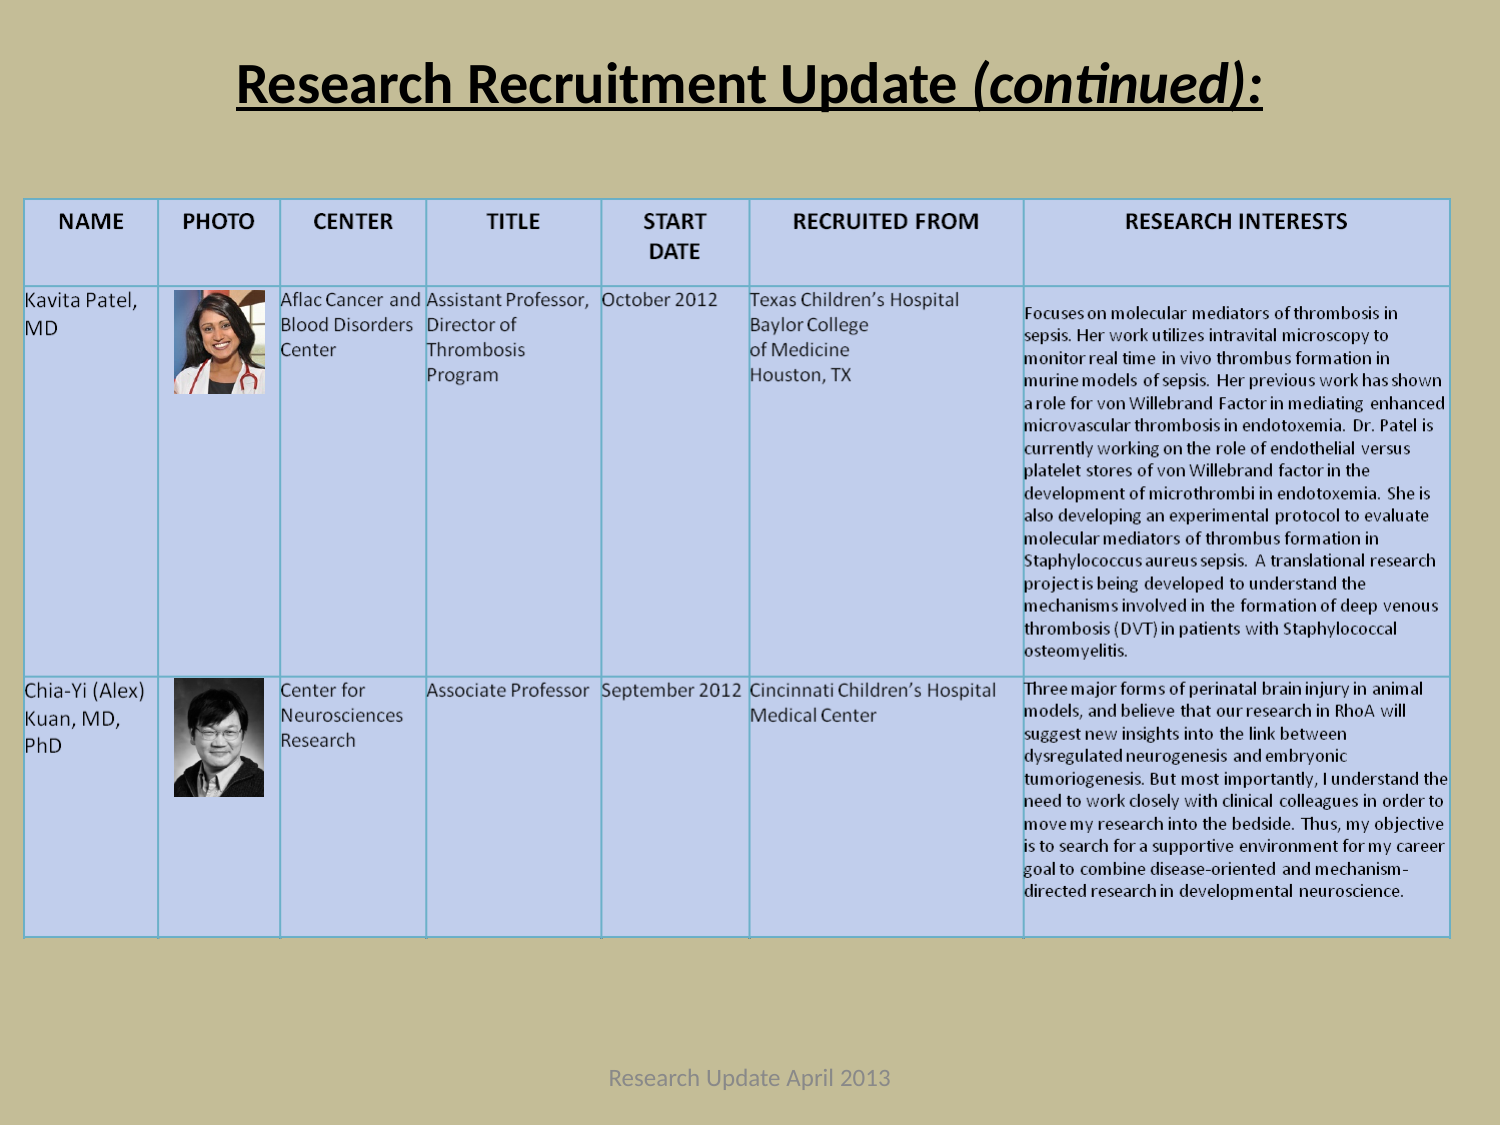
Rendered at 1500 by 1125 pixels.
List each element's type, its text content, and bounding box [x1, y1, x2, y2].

text_box Research Update April 2013 [512, 1050, 988, 1103]
text_box Research Recruitment Update (continued): [50, 37, 1463, 126]
picture [9, 187, 1466, 949]
